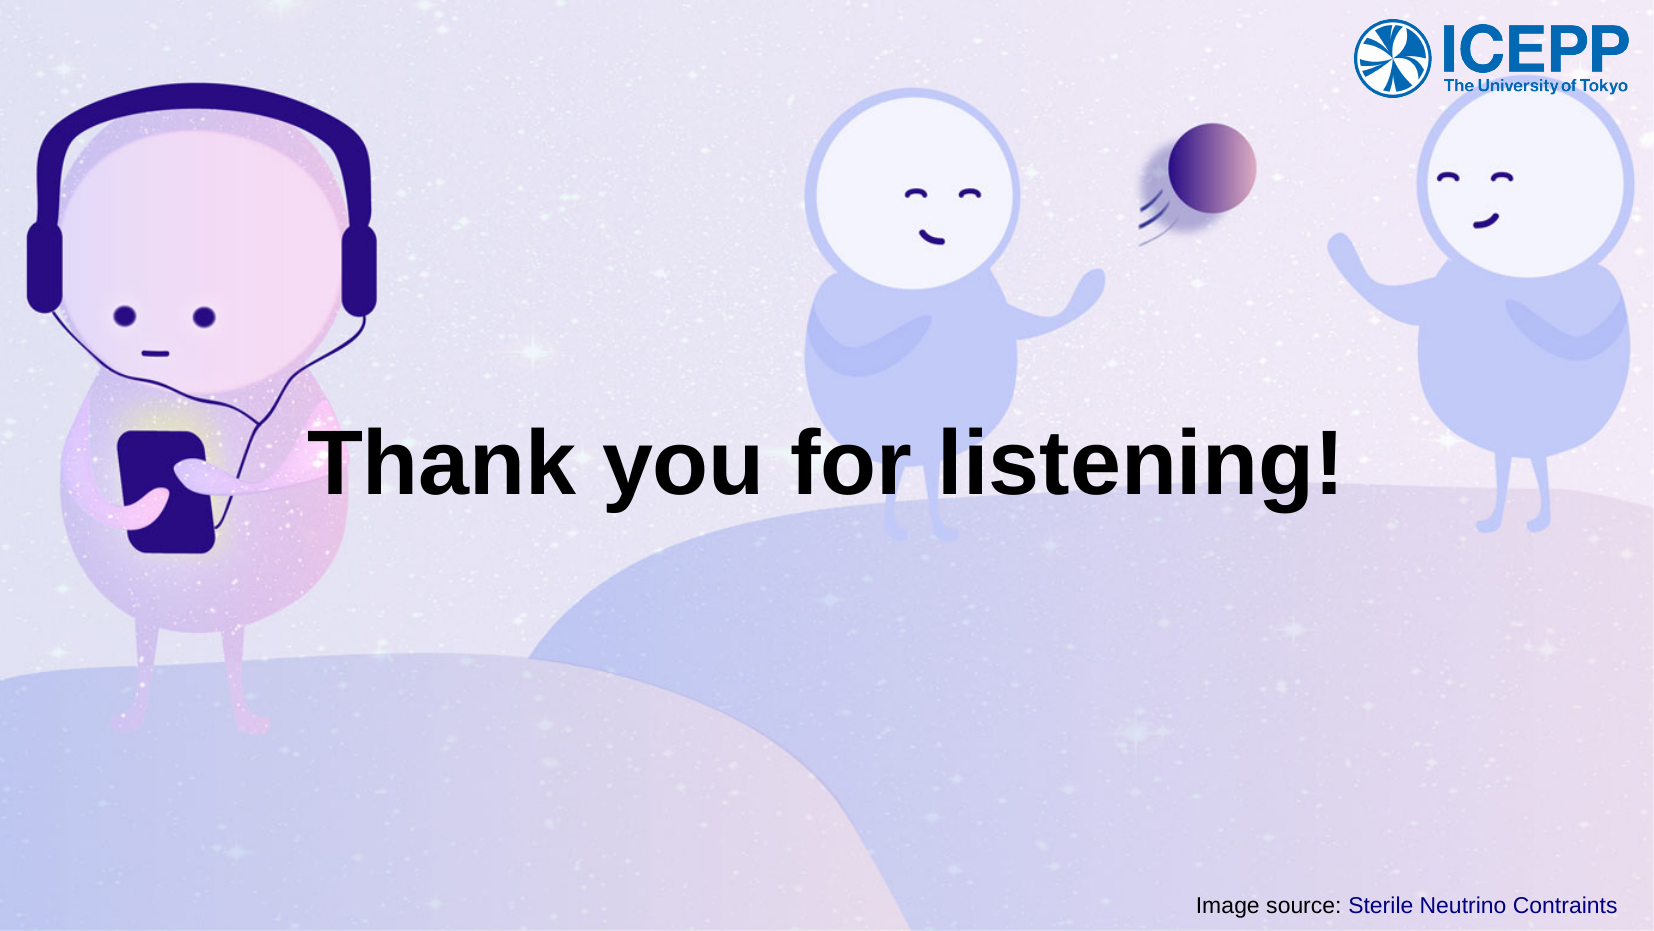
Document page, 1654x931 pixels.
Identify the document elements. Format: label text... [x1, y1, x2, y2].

text_box Image source: Sterile Neutrino Contraints [1181, 885, 1654, 931]
title Thank you for listening! [265, 304, 1388, 621]
picture [0, 0, 1654, 931]
